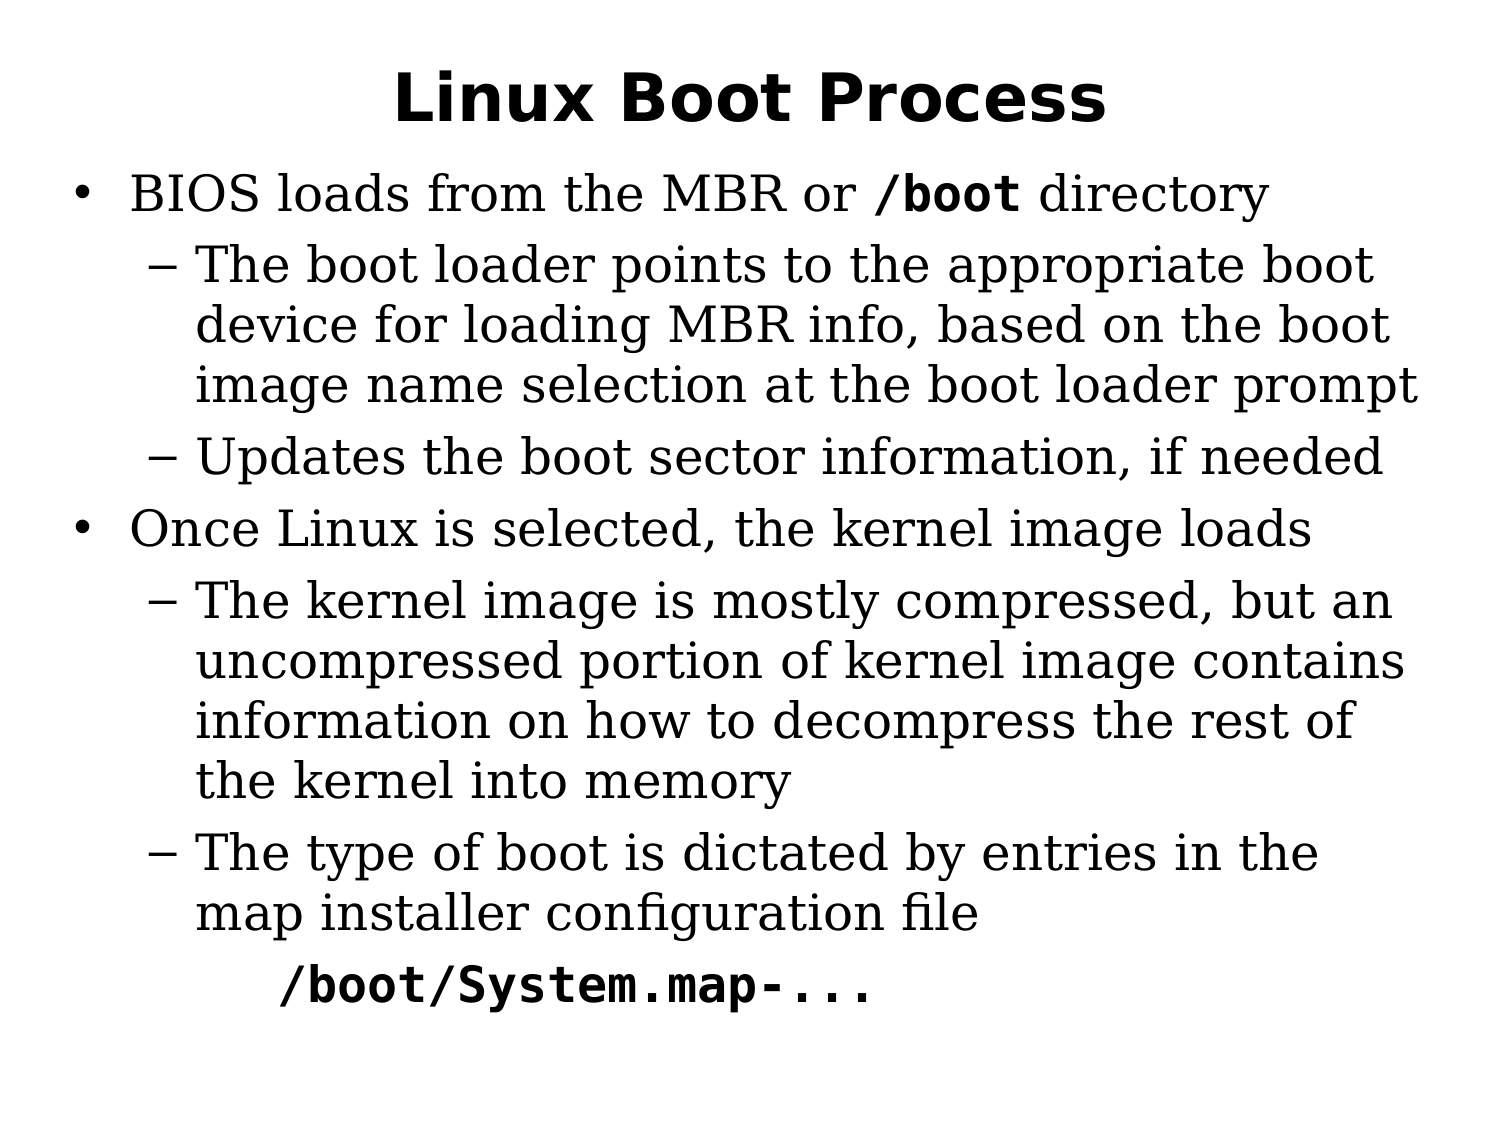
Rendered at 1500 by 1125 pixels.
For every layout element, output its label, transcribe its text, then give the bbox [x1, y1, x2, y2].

list BIOS loads from the MBR or /boot directory The boot loader points to the appropriate boot device for loading MBR info, based on the boot image name selection at the boot loader prompt Updates the boot sector information, if needed Once Linux is selected, the kernel image loads The kernel image is mostly compressed, but an uncompressed portion of kernel image contains information on how to decompress the rest of the kernel into memory The type of boot is dictated by entries in the map installer configuration file /boot/System.map-... [59, 153, 1447, 1020]
title Linux Boot Process [112, 40, 1388, 148]
